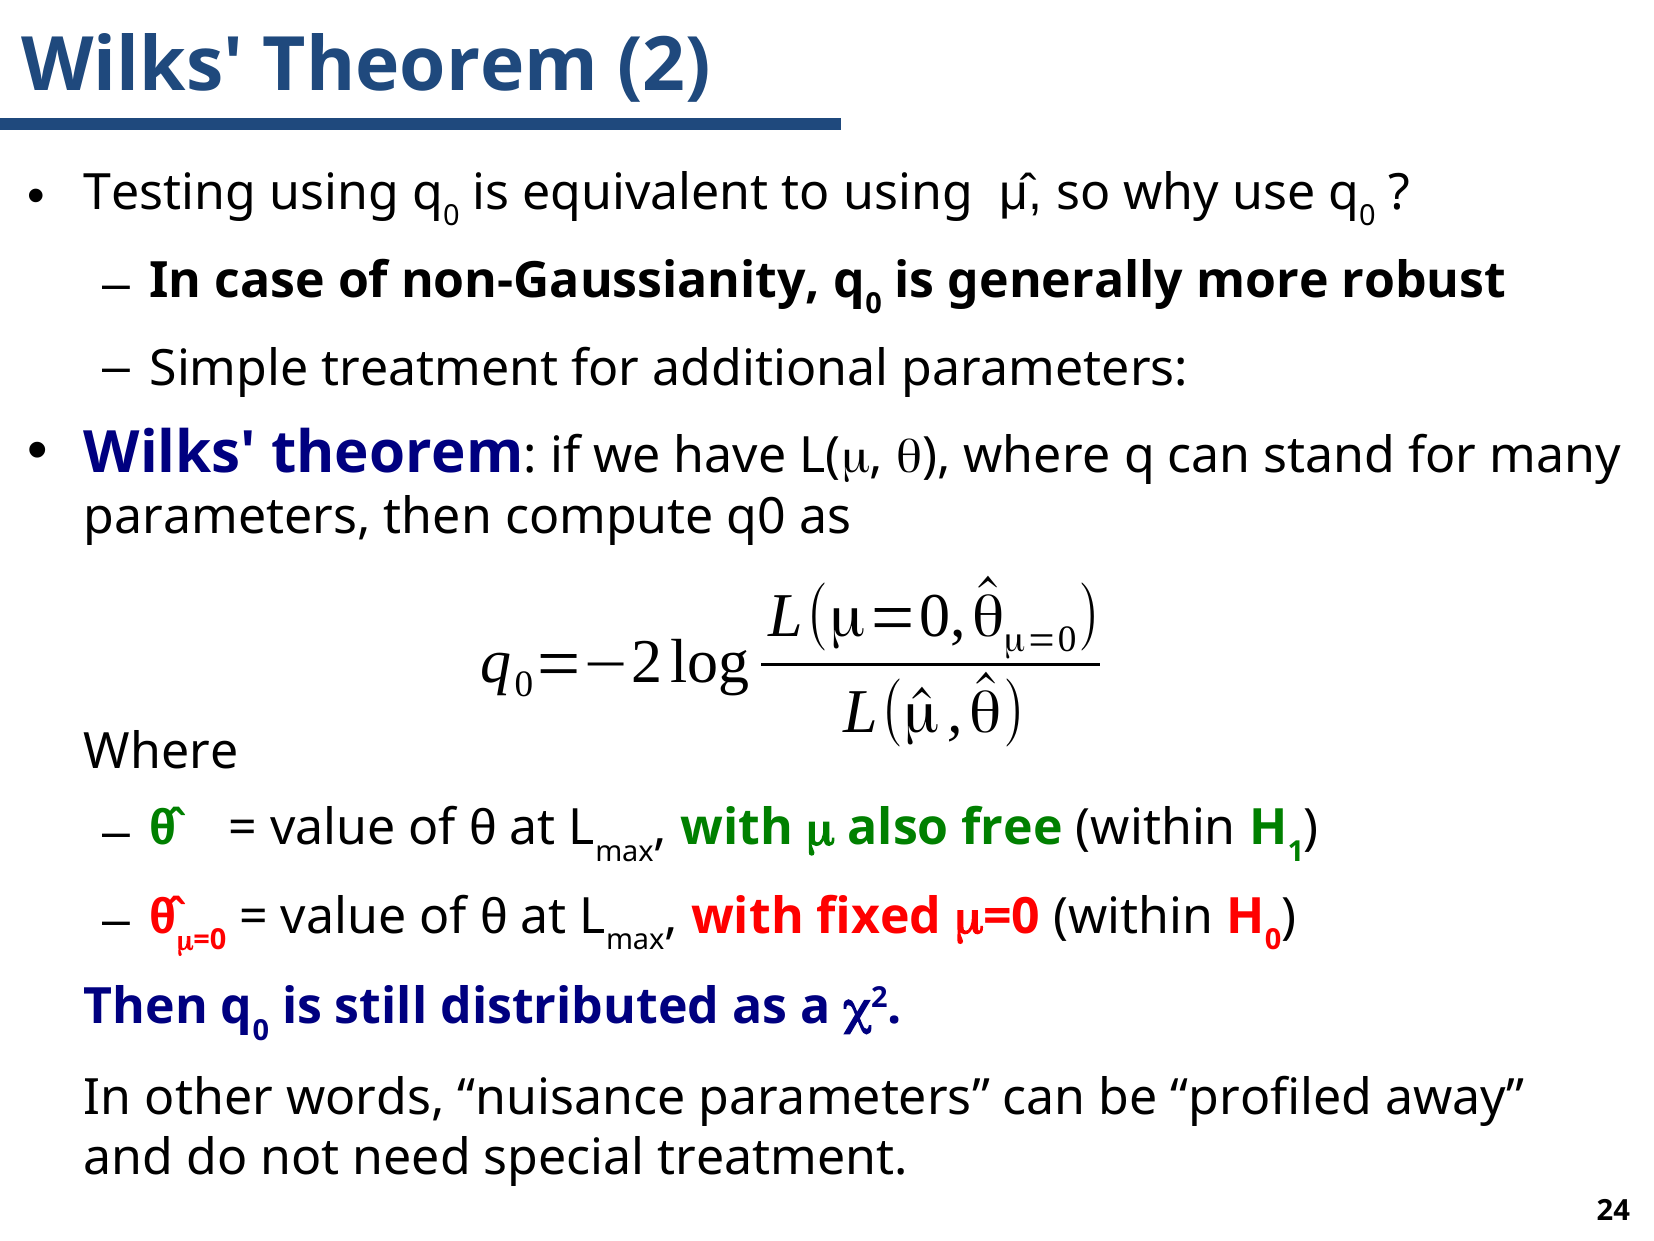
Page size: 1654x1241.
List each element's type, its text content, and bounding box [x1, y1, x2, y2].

title Wilks' Theorem (2) [6, 7, 1606, 113]
list Testing using q0 is equivalent to using μ̂, so why use q0 ? In case of non-Gaussianity, q0 is generally more robust Simple treatment for additional parameters: Wilks' theorem: if we have L(m, q), where q can stand for many parameters, then compute q0 as Where θ̂ = value of θ at Lmax, with m also free (within H1) θ̂m=0 = value of θ at Lmax, with fixed m=0 (within H0) Then q0 is still distributed as a c2. In other words, “nuisance parameters” can be “profiled away” and do not need special treatment. [12, 151, 1640, 1216]
chart [474, 573, 1111, 751]
